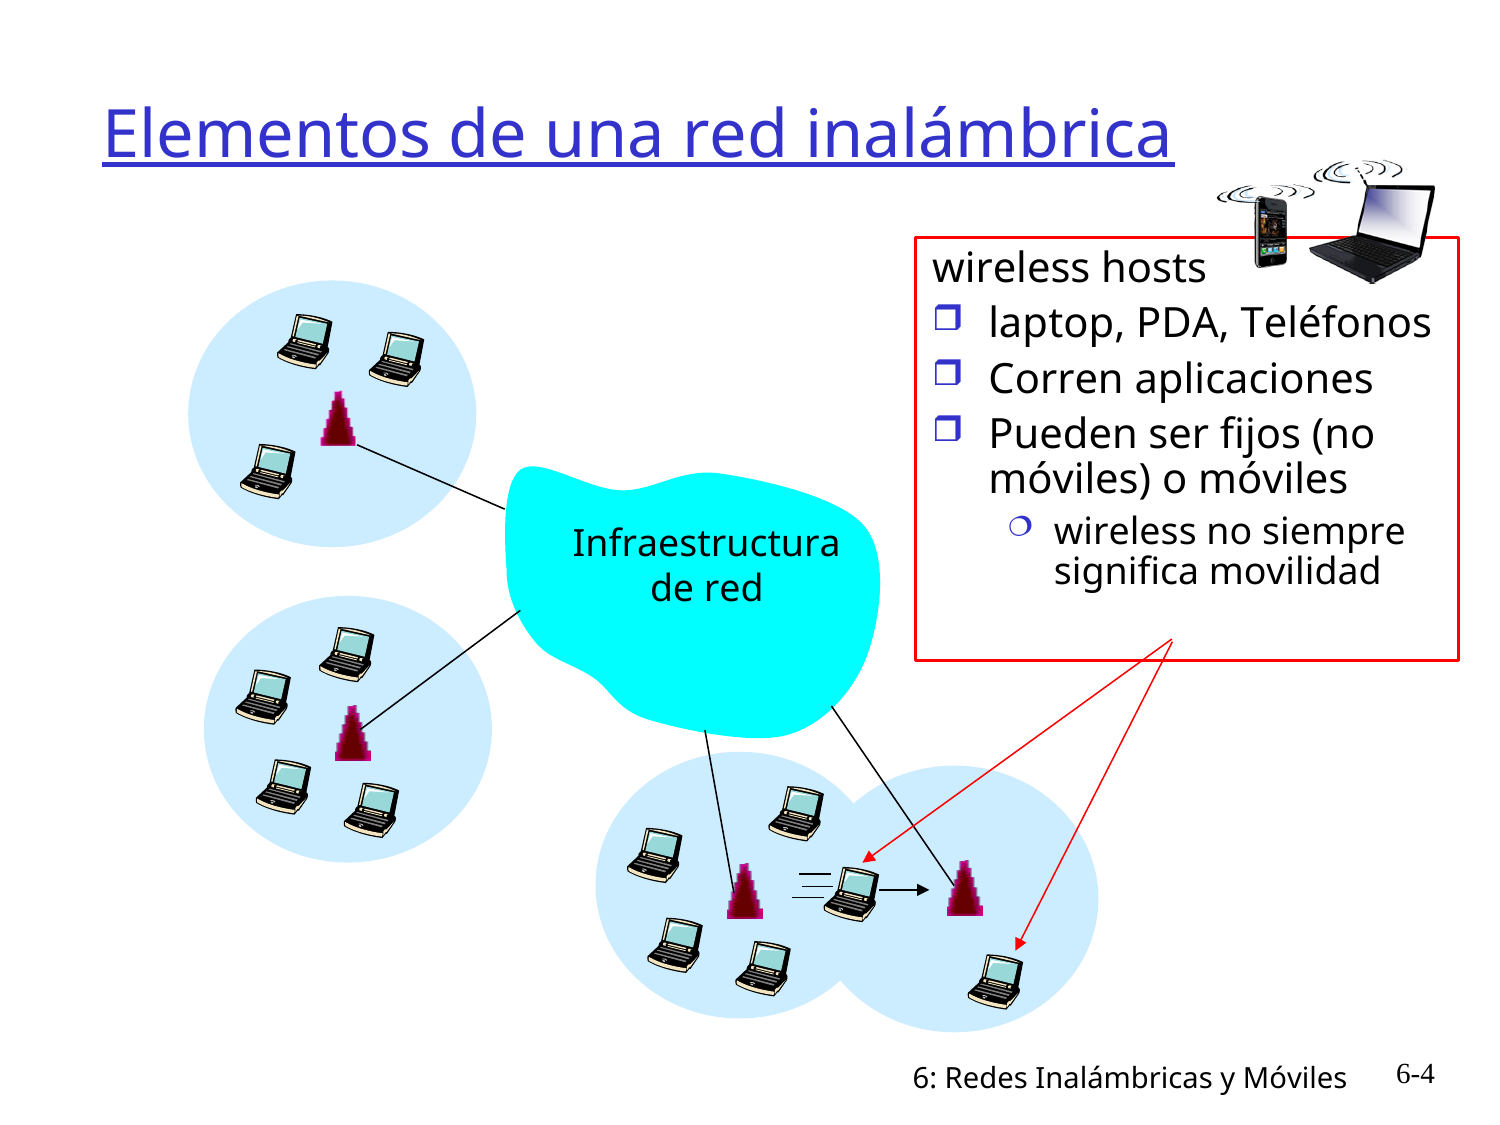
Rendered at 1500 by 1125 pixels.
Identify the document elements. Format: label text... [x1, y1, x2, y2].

text_box Infraestructura de red [557, 510, 856, 617]
picture [727, 863, 763, 920]
picture [358, 311, 425, 387]
picture [266, 294, 333, 370]
text_box [188, 280, 477, 548]
picture [333, 762, 400, 838]
picture [813, 847, 880, 923]
picture [947, 860, 983, 916]
text_box [885, 765, 989, 824]
picture [308, 607, 375, 683]
picture [245, 739, 312, 815]
picture [320, 390, 356, 446]
picture [616, 808, 683, 884]
picture [1216, 157, 1435, 284]
picture [758, 766, 824, 842]
text_box [203, 595, 492, 863]
text_box [595, 751, 1099, 1033]
text_box wireless hosts laptop, PDA, Teléfonos Corren aplicaciones Pueden ser fijos (no móviles) o móviles wireless no siempre significa movilidad [915, 237, 1459, 661]
picture [725, 921, 791, 997]
picture [957, 934, 1024, 1010]
title Elementos de una red inalámbrica [87, 37, 1363, 225]
picture [637, 897, 703, 973]
picture [229, 424, 296, 500]
picture [225, 649, 291, 725]
text_box [505, 466, 881, 739]
picture [335, 705, 371, 761]
